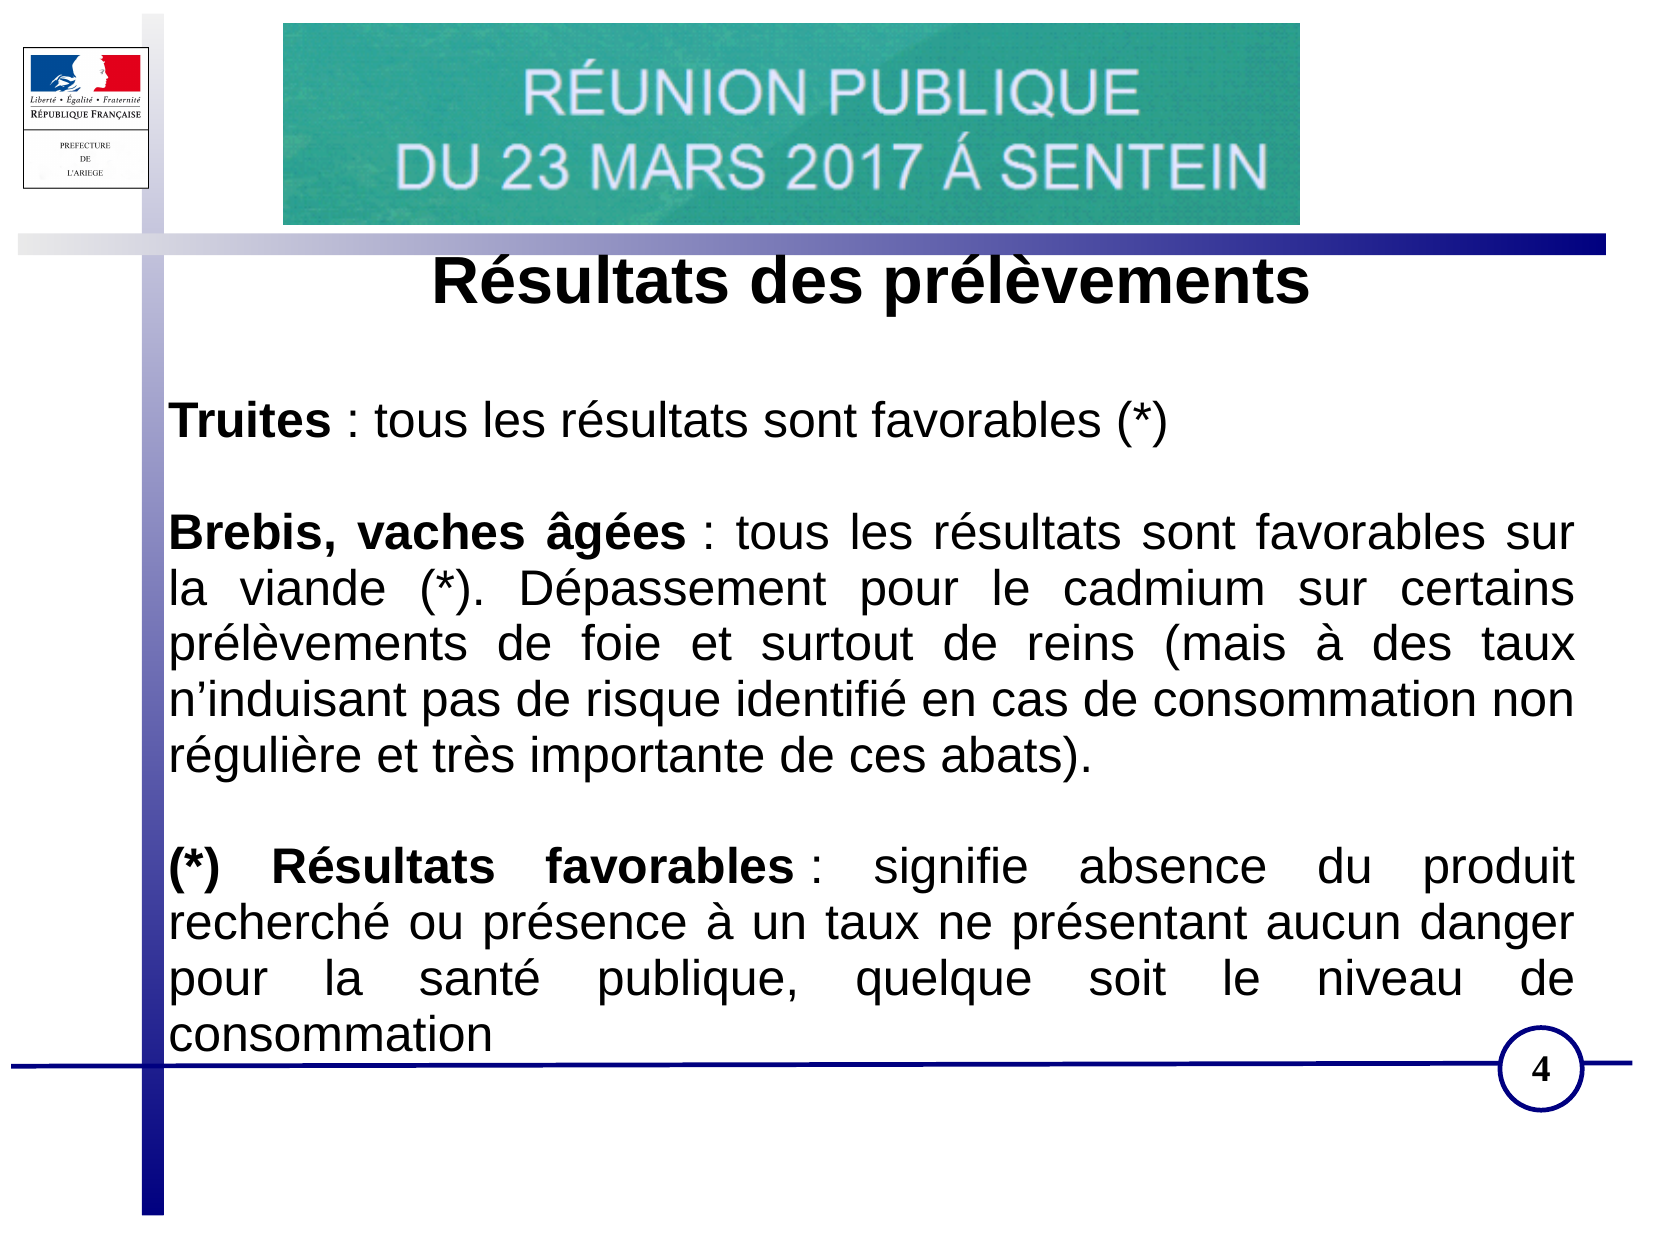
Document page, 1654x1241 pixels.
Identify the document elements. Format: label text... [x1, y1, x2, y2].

picture [23, 47, 149, 189]
subtitle Résultats des prélèvements Truites : tous les résultats sont favorables (*) Brebis, vaches âgées : tous les résultats sont favorables sur la viande (*). Dépassement pour le cadmium sur certains prélèvements de foie et surtout de reins (mais à des taux n’induisant pas de risque identifié en cas de consommation non régulière et très importante de ces abats). (*) Résultats favorables : signifie absence du produit recherché ou présence à un taux ne présentant aucun danger pour la santé publique, quelque soit le niveau de consommation [168, 0, 1576, 1063]
